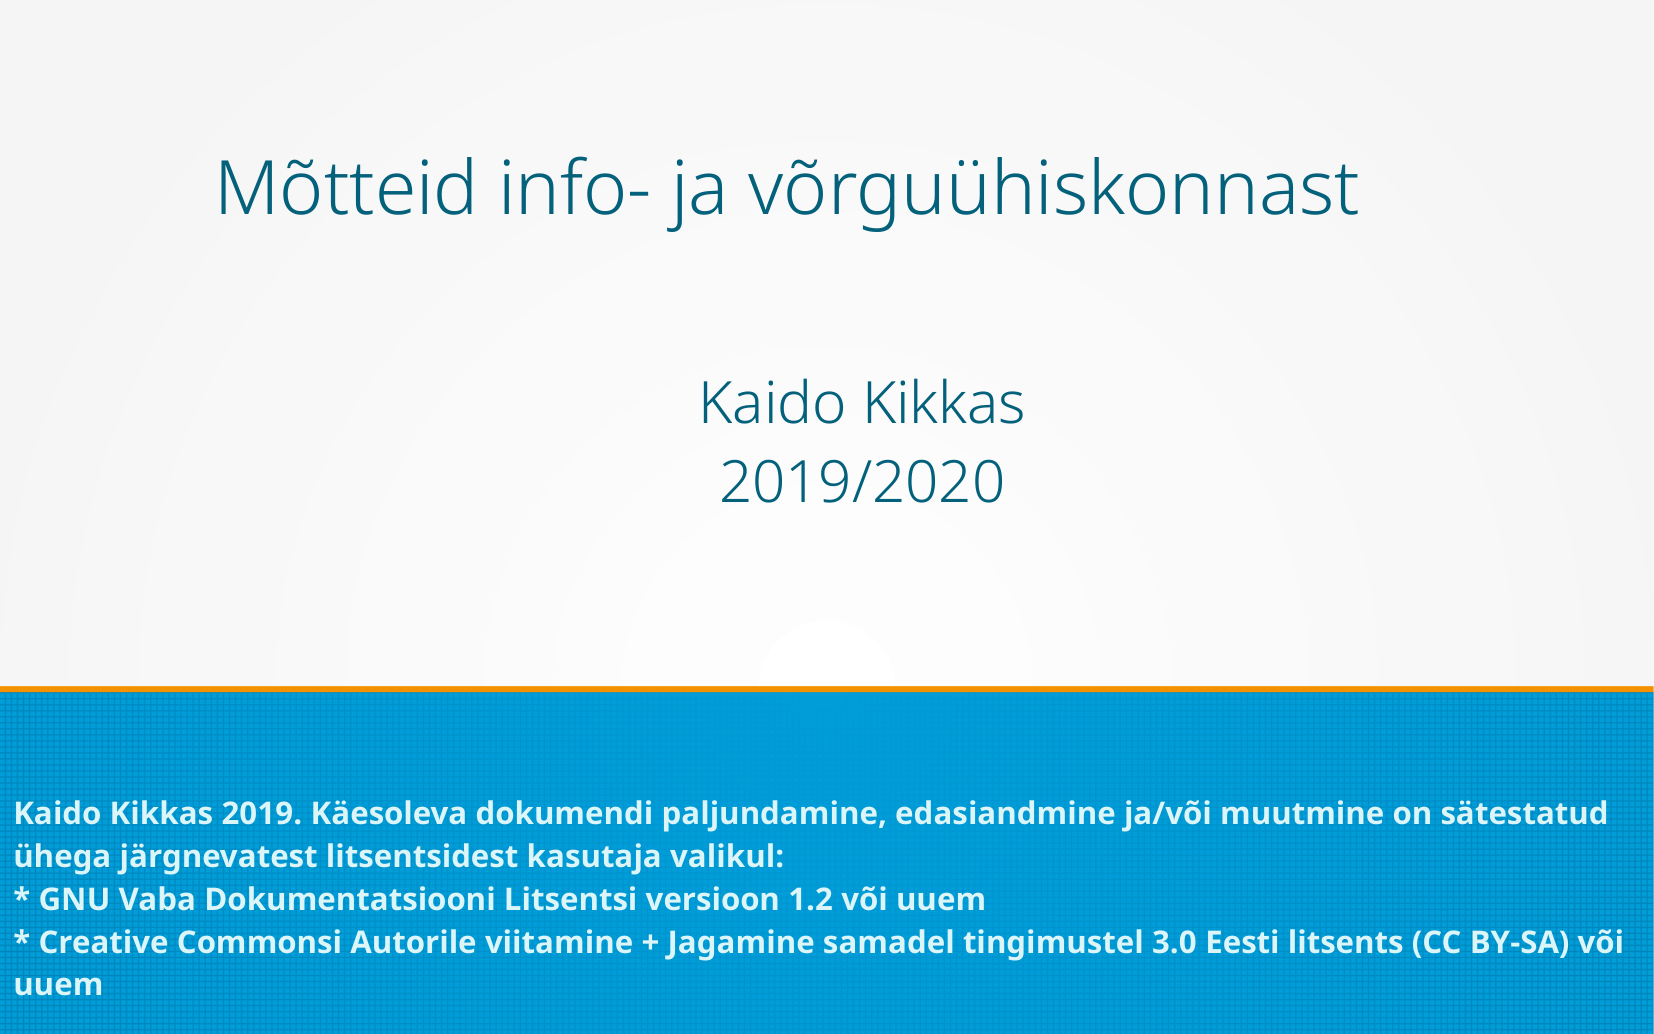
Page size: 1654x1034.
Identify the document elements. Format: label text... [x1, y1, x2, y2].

title Mõtteid info- ja võrguühiskonnast [75, 37, 1501, 237]
title Kaido Kikkas 2019/2020 [342, 344, 1382, 520]
subtitle Kaido Kikkas 2019. Käesoleva dokumendi paljundamine, edasiandmine ja/või muutmine on sätestatud ühega järgnevatest litsentsidest kasutaja valikul: * GNU Vaba Dokumentatsiooni Litsentsi versioon 1.2 või uuem * Creative Commonsi Autorile viitamine + Jagamine samadel tingimustel 3.0 Eesti litsents (CC BY-SA) või uuem [13, 791, 1630, 1004]
picture [0, 0, 1654, 692]
